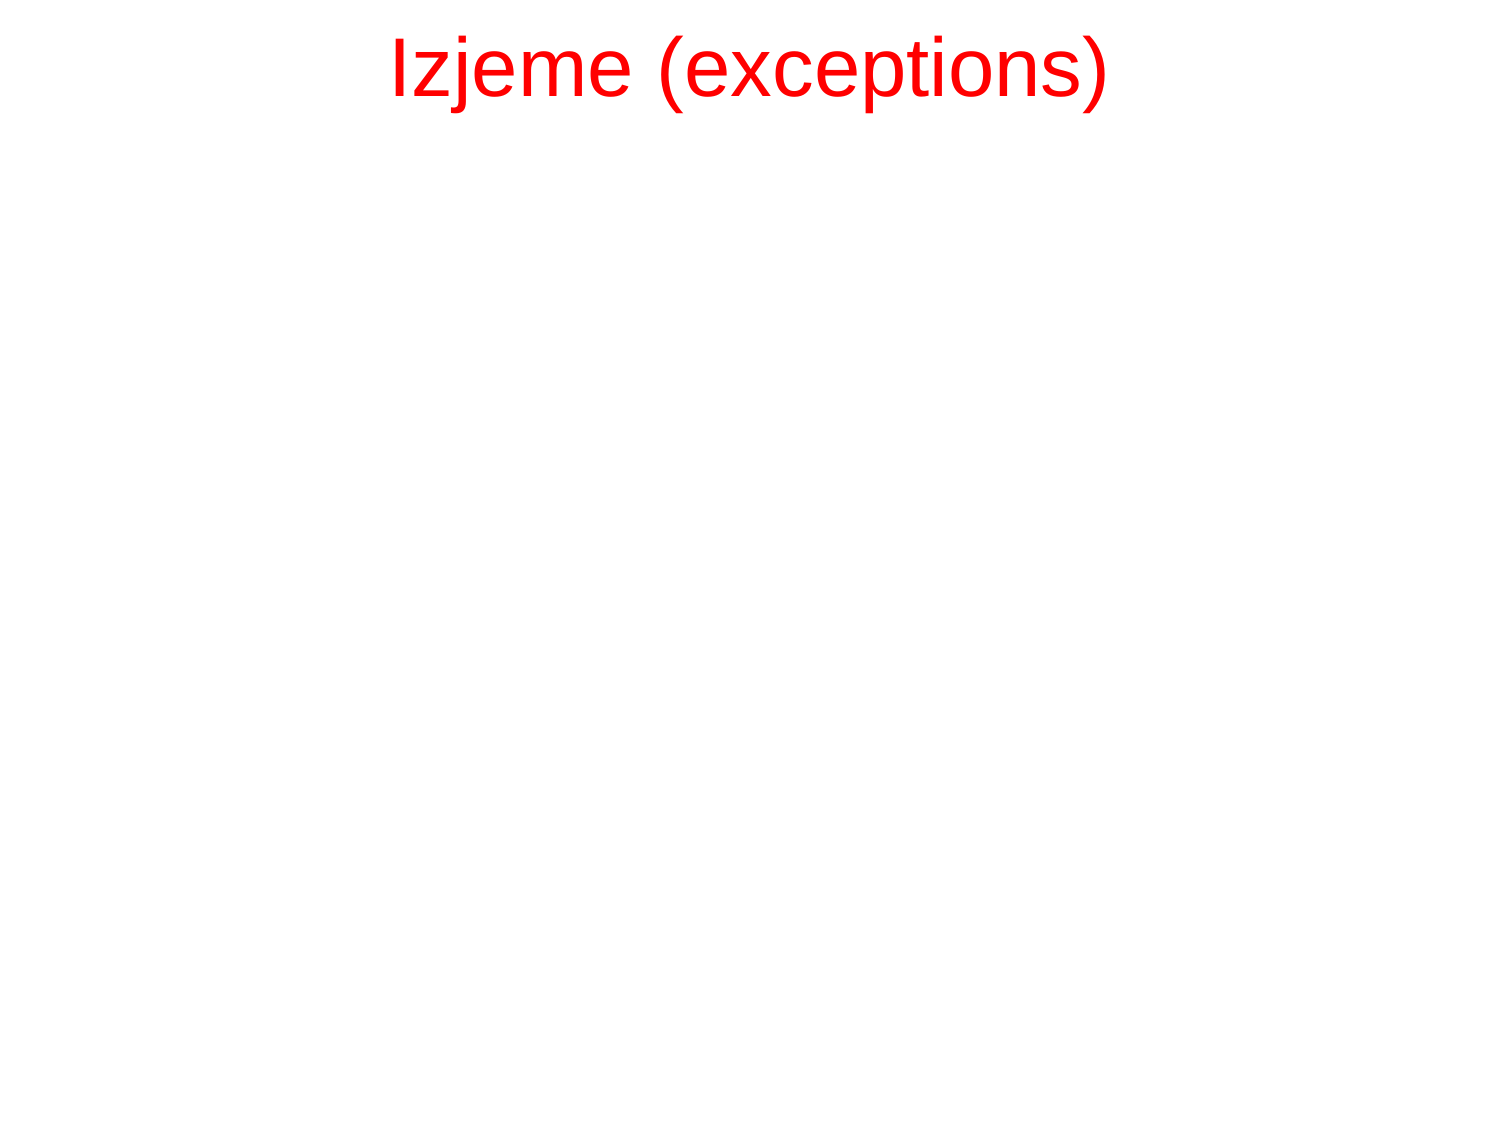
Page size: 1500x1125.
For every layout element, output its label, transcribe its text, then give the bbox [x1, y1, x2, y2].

title Izjeme (exceptions) [112, 0, 1388, 126]
